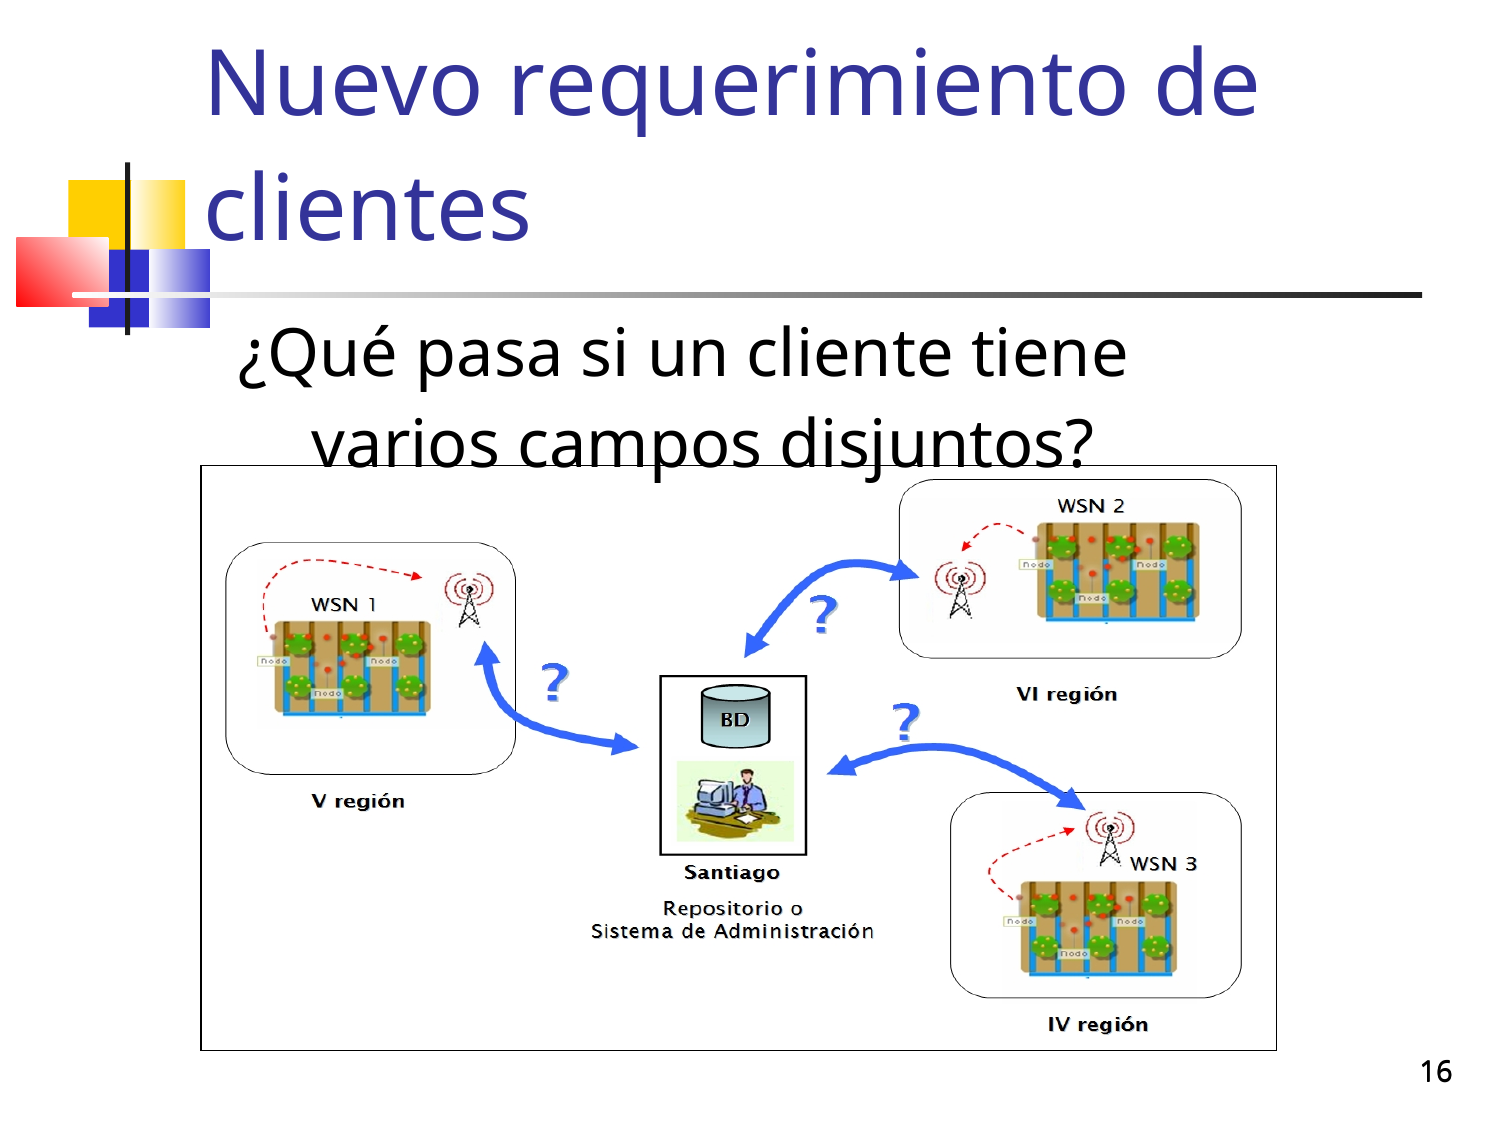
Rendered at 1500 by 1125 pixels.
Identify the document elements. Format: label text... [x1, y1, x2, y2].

list ¿Qué pasa si un cliente tiene varios campos disjuntos? [137, 298, 1232, 469]
picture [201, 466, 1277, 1051]
text_box <number> [1155, 1024, 1468, 1100]
title Nuevo requerimiento de clientes [188, 35, 1468, 276]
